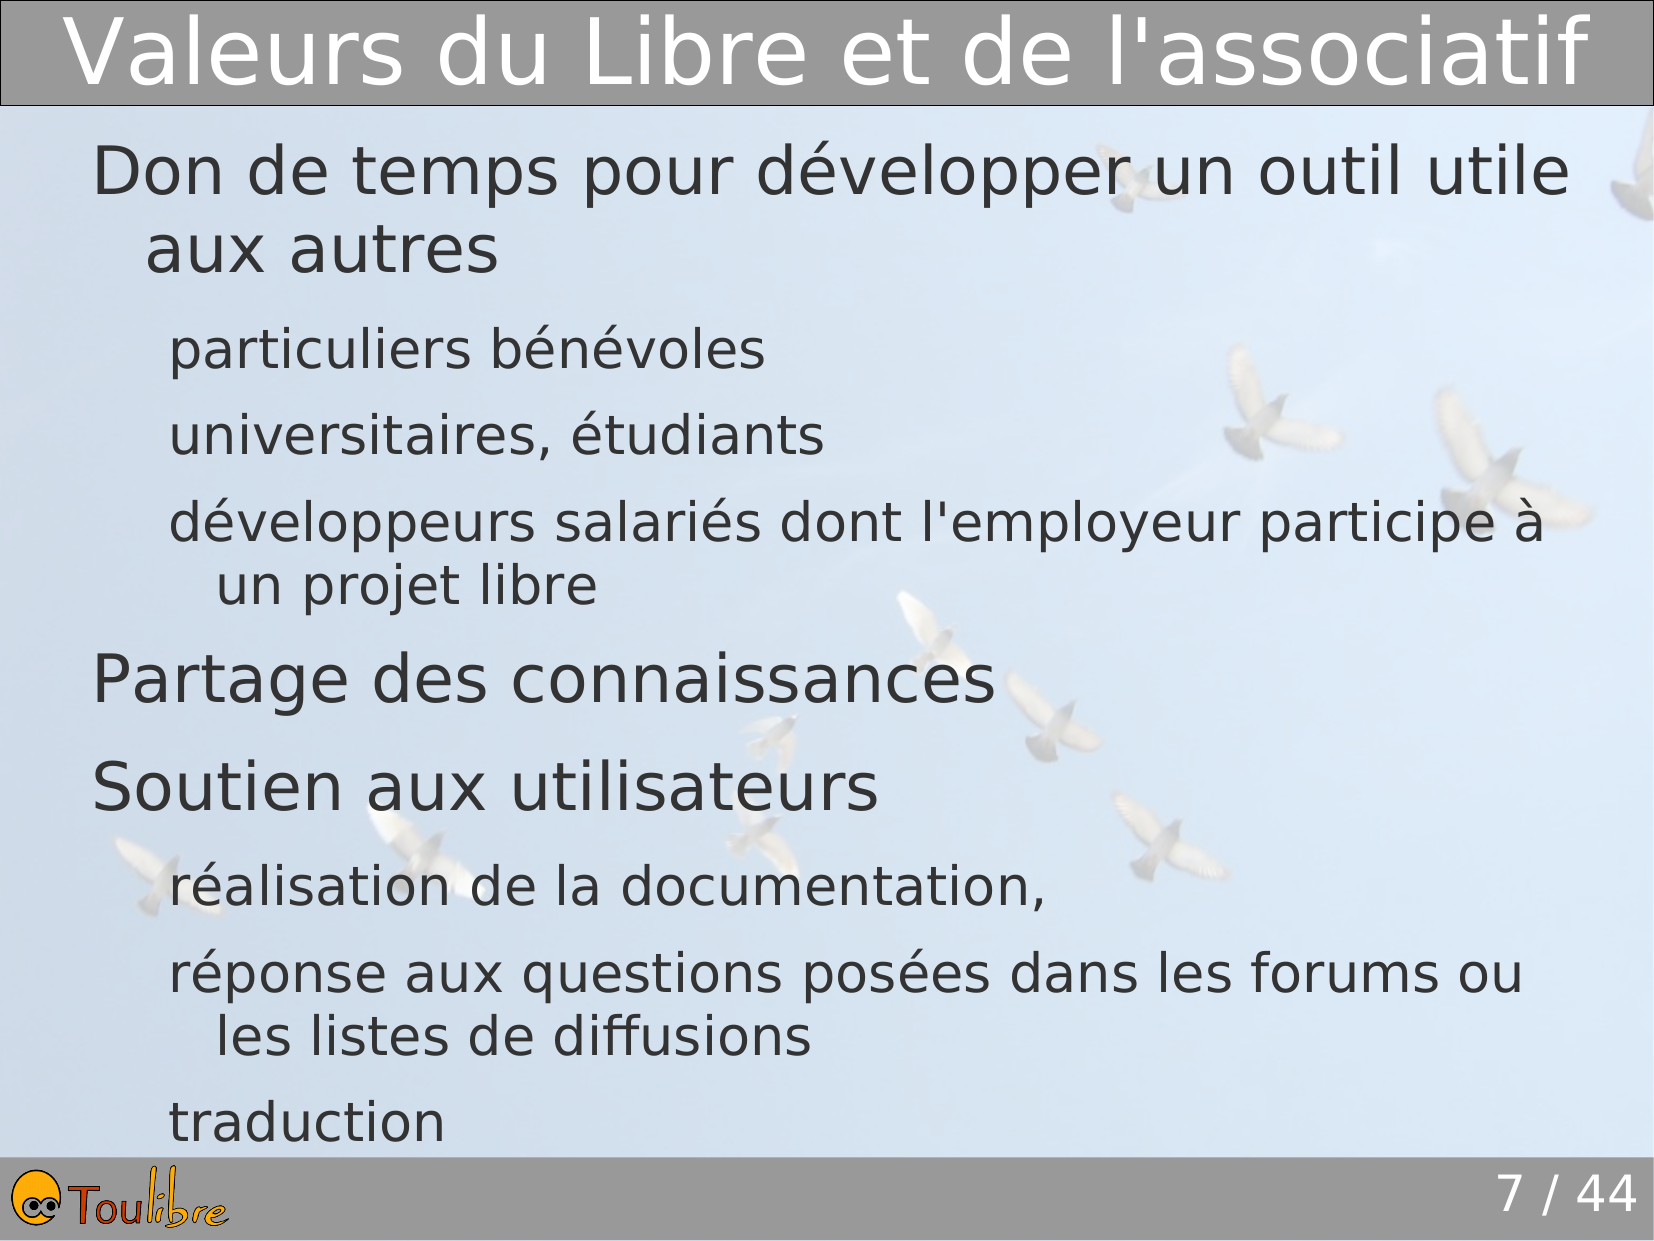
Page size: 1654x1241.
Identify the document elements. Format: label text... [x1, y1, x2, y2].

list Don de temps pour développer un outil utile aux autres particuliers bénévoles universitaires, étudiants développeurs salariés dont l'employeur participe à un projet libre Partage des connaissances Soutien aux utilisateurs réalisation de la documentation, réponse aux questions posées dans les forums ou les listes de diffusions traduction [73, 132, 1595, 1155]
picture [11, 1165, 229, 1228]
title Valeurs du Libre et de l'associatif [0, 0, 1654, 107]
